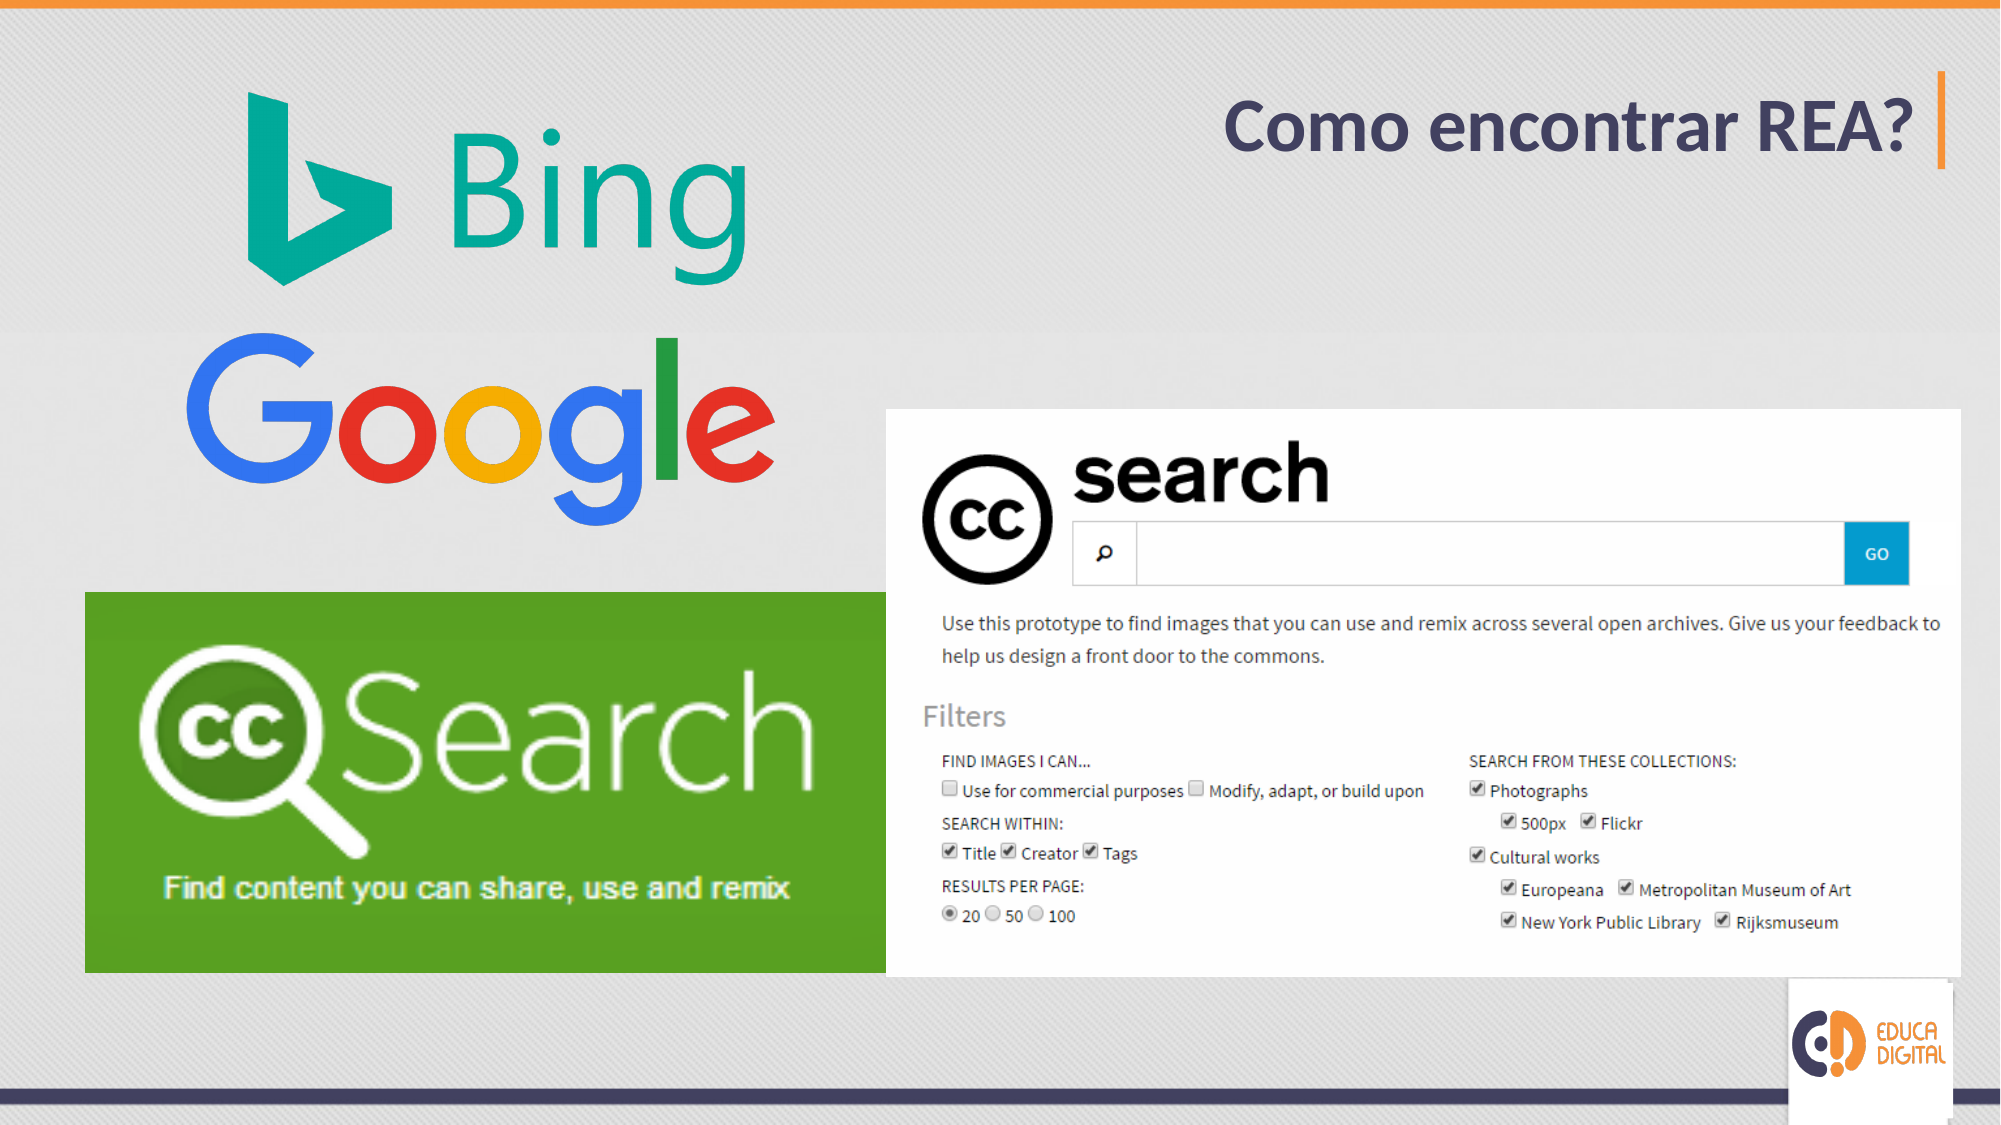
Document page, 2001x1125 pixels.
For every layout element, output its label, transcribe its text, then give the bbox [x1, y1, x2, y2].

text_box Como encontrar REA?| [825, 33, 1983, 169]
text_box [1792, 1115, 1954, 1119]
picture [0, 0, 2001, 1125]
